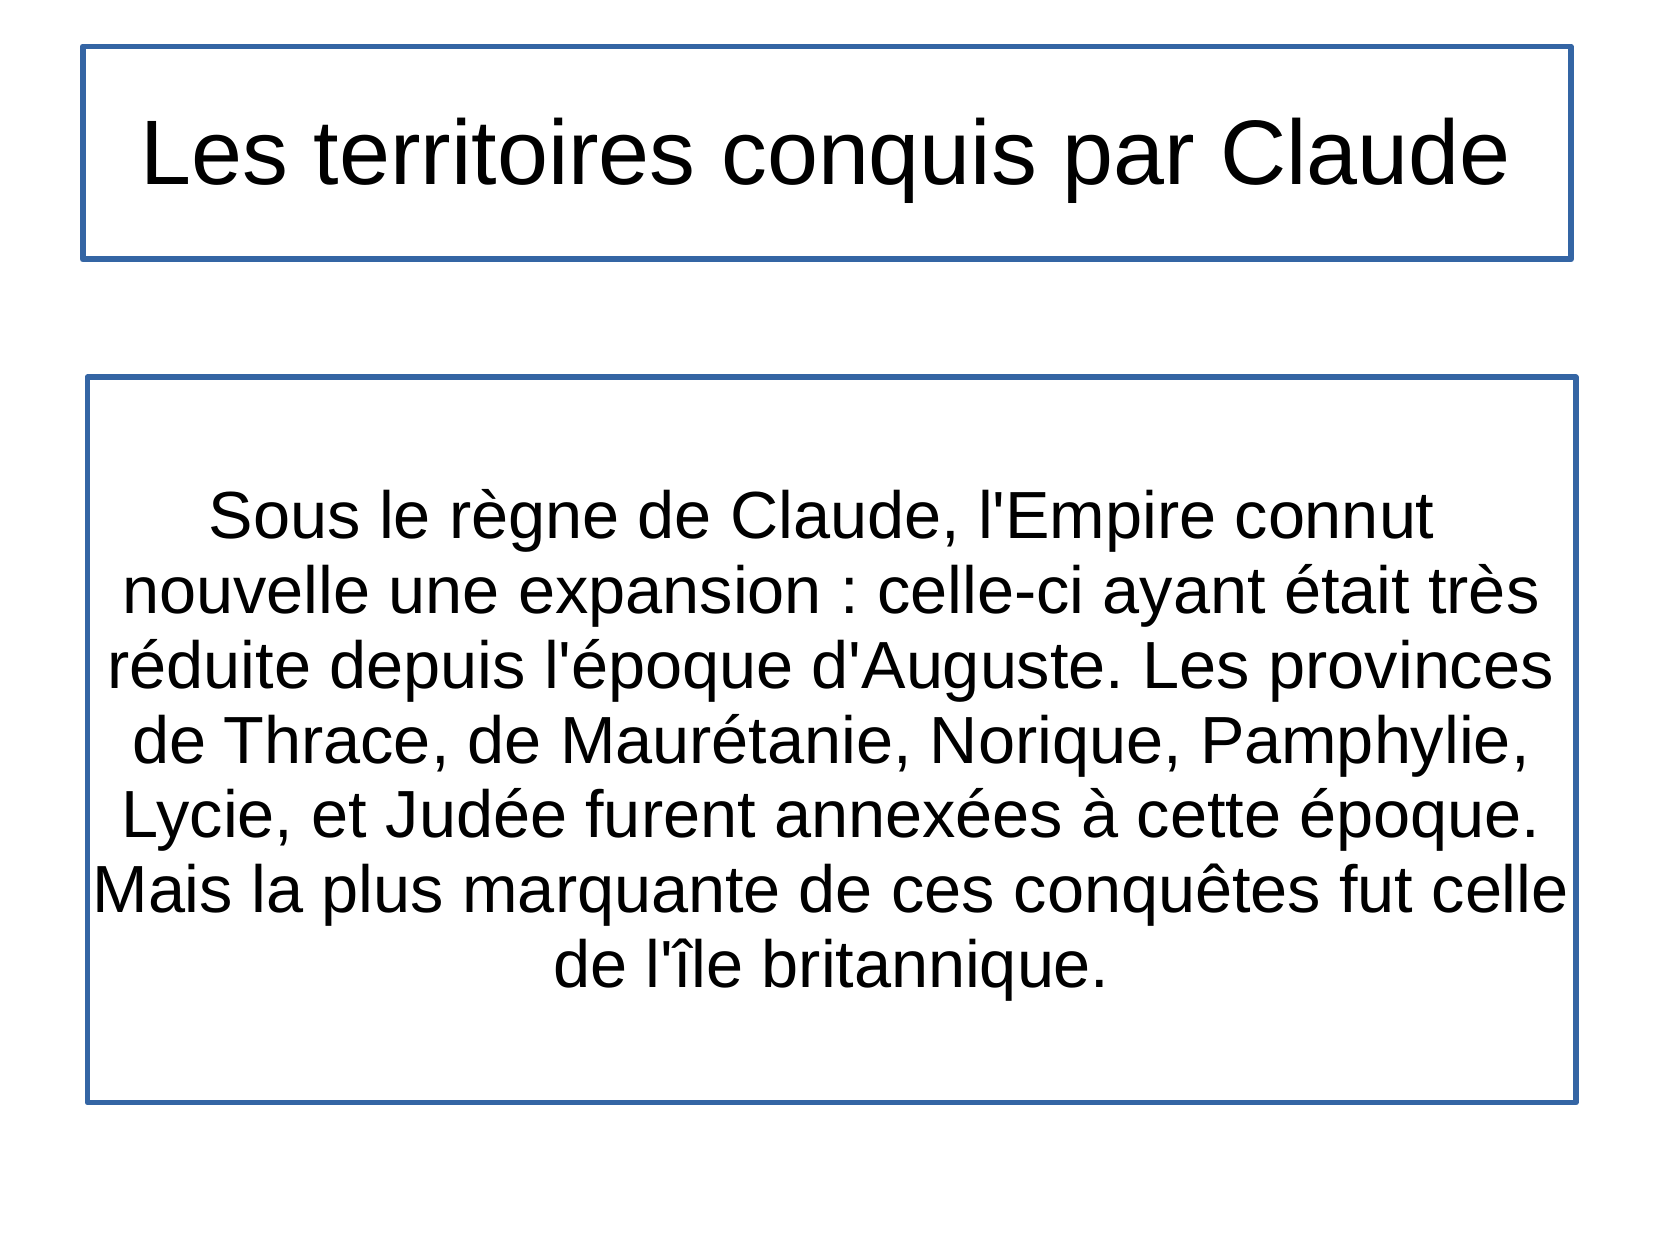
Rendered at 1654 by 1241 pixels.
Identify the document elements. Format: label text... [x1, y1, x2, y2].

subtitle Sous le règne de Claude, l'Empire connut nouvelle une expansion : celle-ci ayant était très réduite depuis l'époque d'Auguste. Les provinces de Thrace, de Maurétanie, Norique, Pamphylie, Lycie, et Judée furent annexées à cette époque. Mais la plus marquante de ces conquêtes fut celle de l'île britannique. [87, 377, 1576, 1103]
title Les territoires conquis par Claude [82, 46, 1571, 260]
